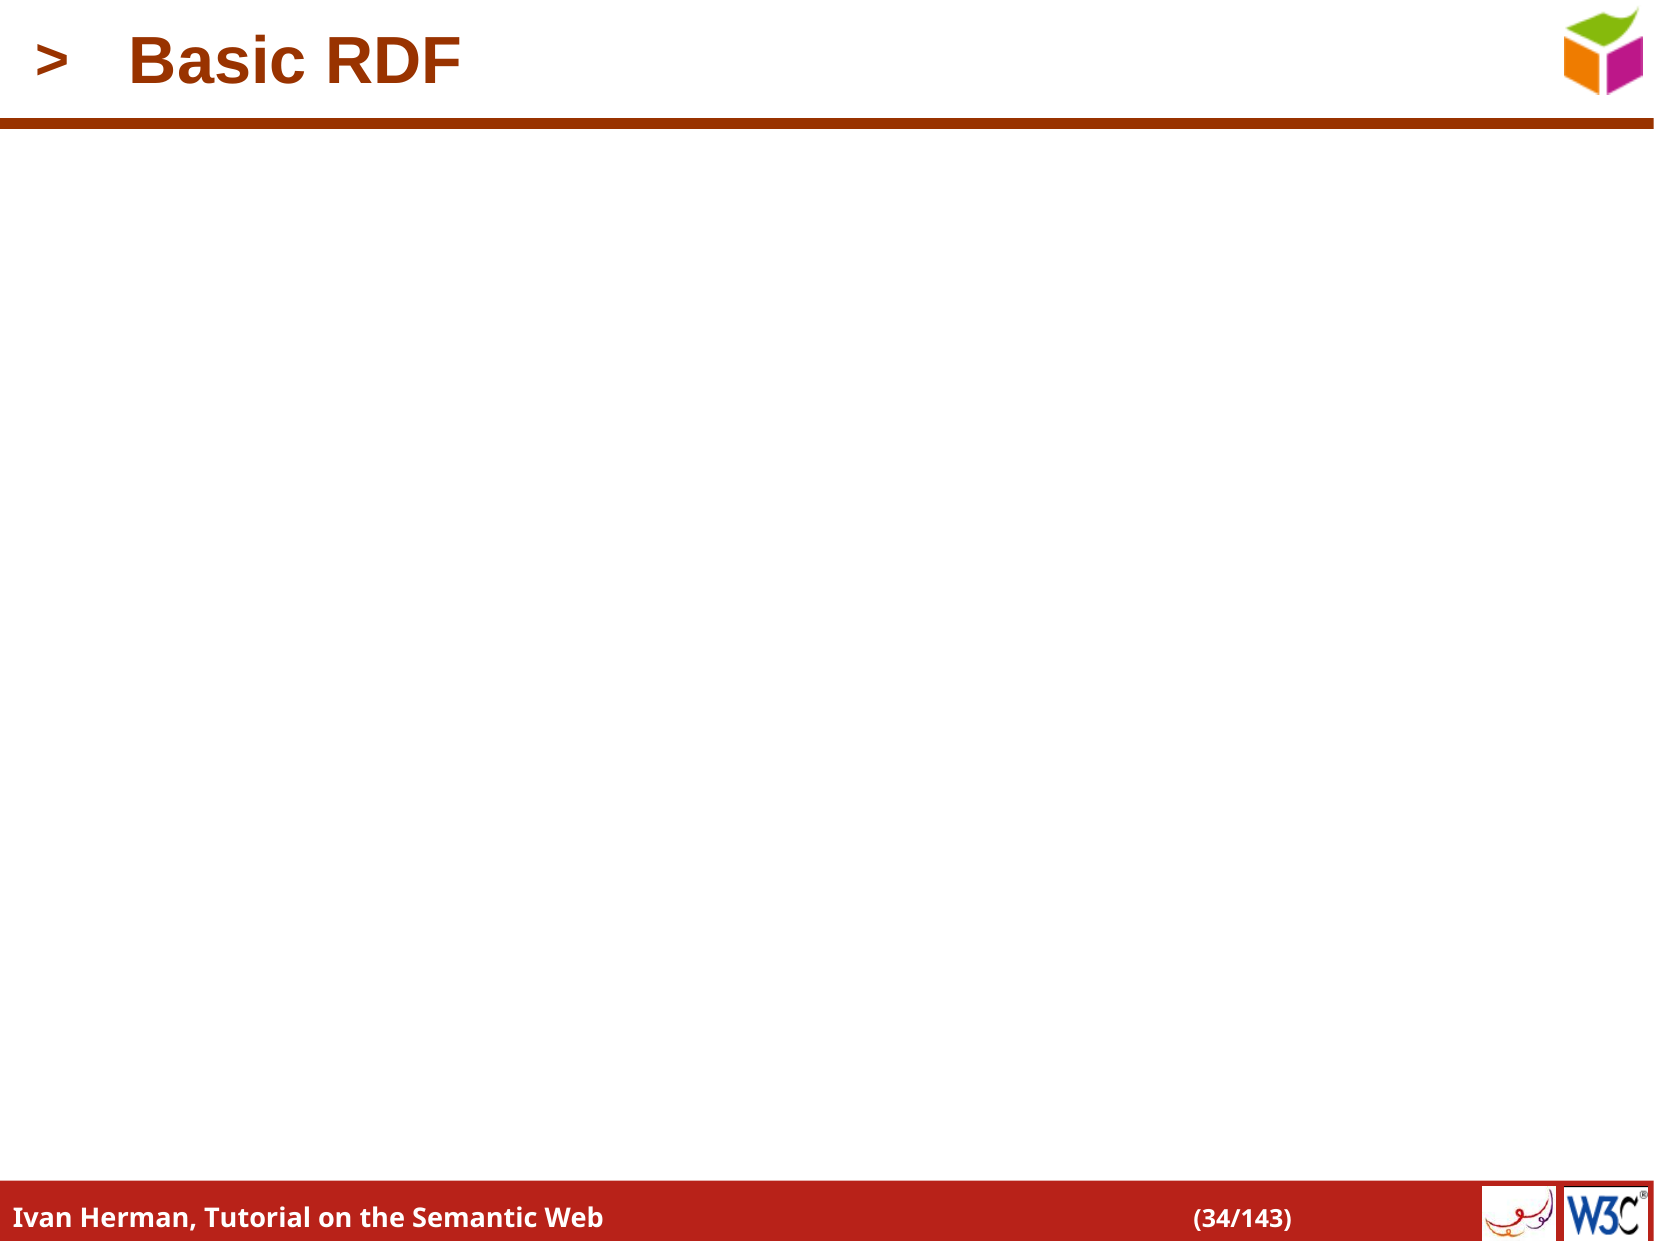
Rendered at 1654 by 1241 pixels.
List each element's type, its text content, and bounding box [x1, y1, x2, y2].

picture [1564, 5, 1643, 95]
picture [1482, 1186, 1556, 1241]
picture [1564, 1186, 1648, 1241]
title Basic RDF [93, 0, 1493, 119]
